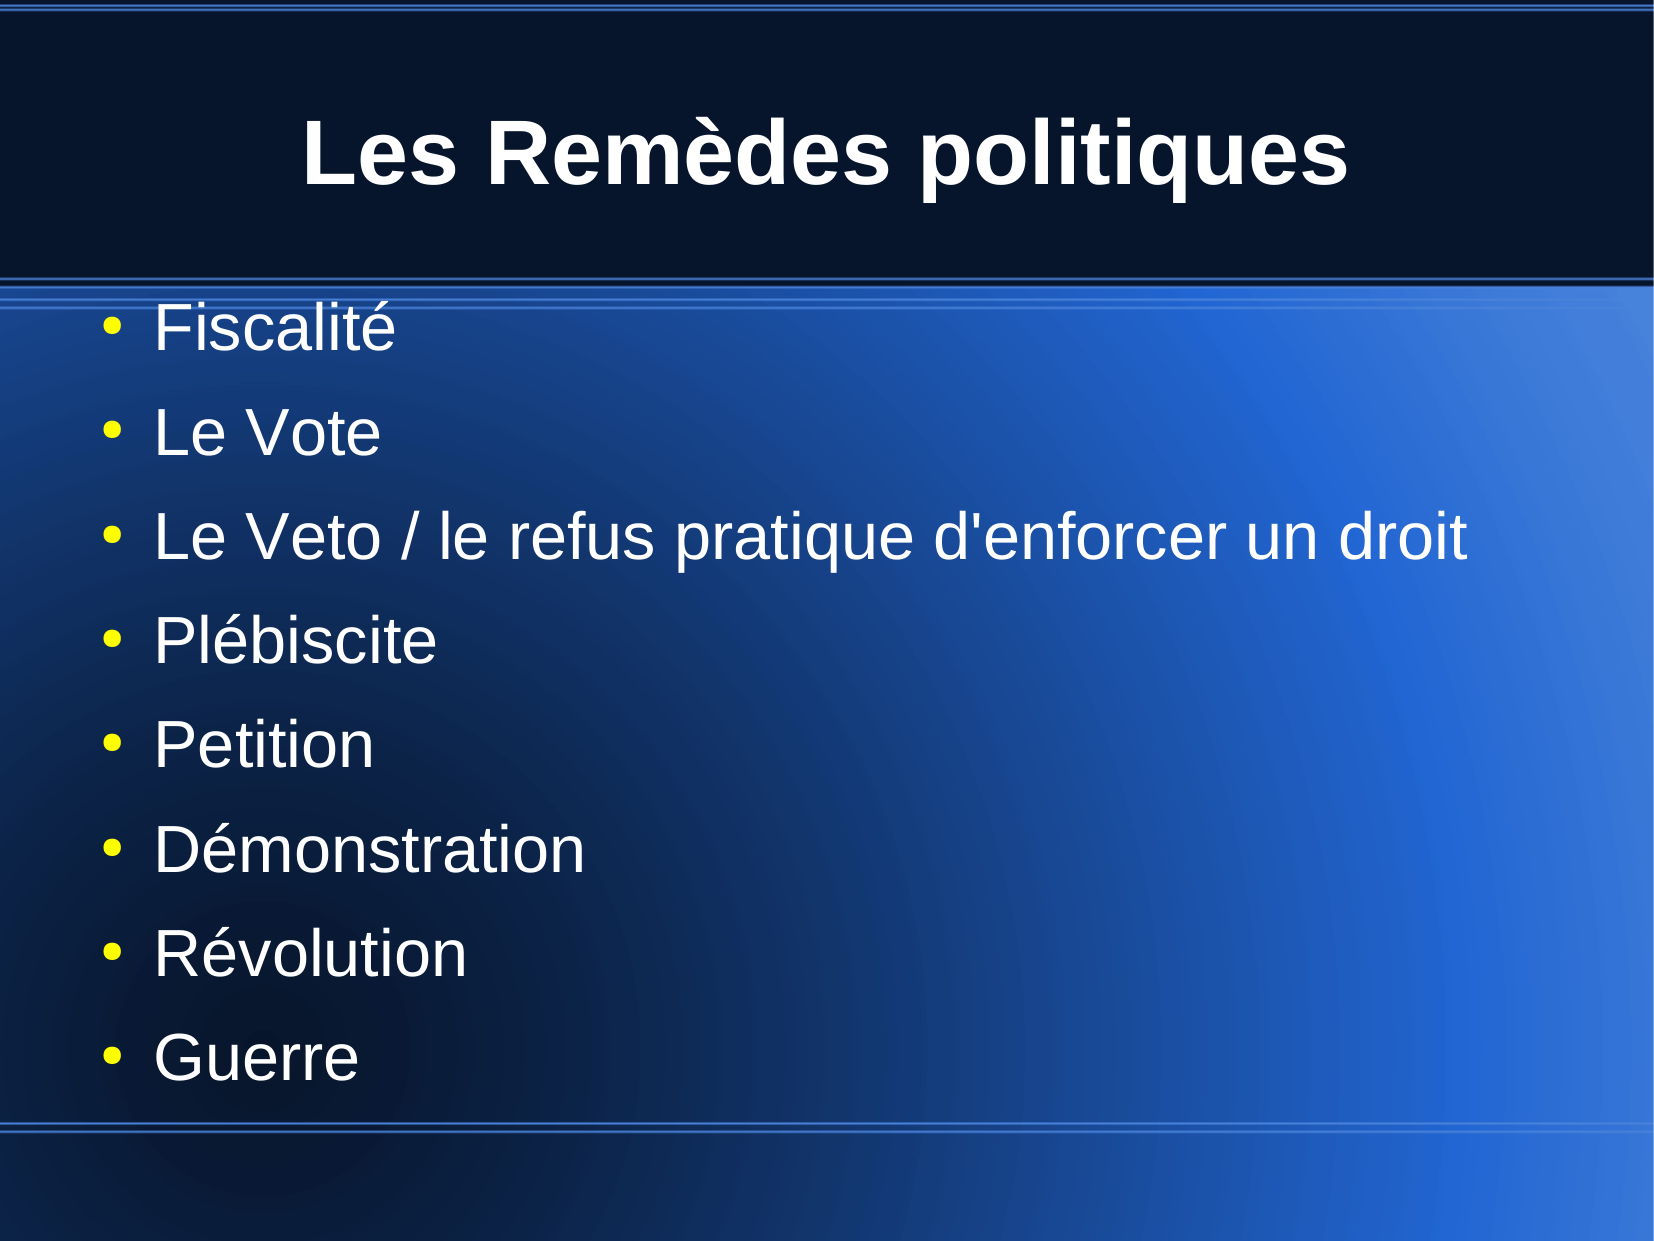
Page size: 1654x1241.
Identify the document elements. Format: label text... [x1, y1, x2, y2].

list Fiscalité Le Vote Le Veto / le refus pratique d'enforcer un droit Plébiscite Petition Démonstration Révolution Guerre [82, 290, 1571, 1186]
picture [0, 0, 1654, 1241]
title Les Remèdes politiques [82, 49, 1571, 257]
